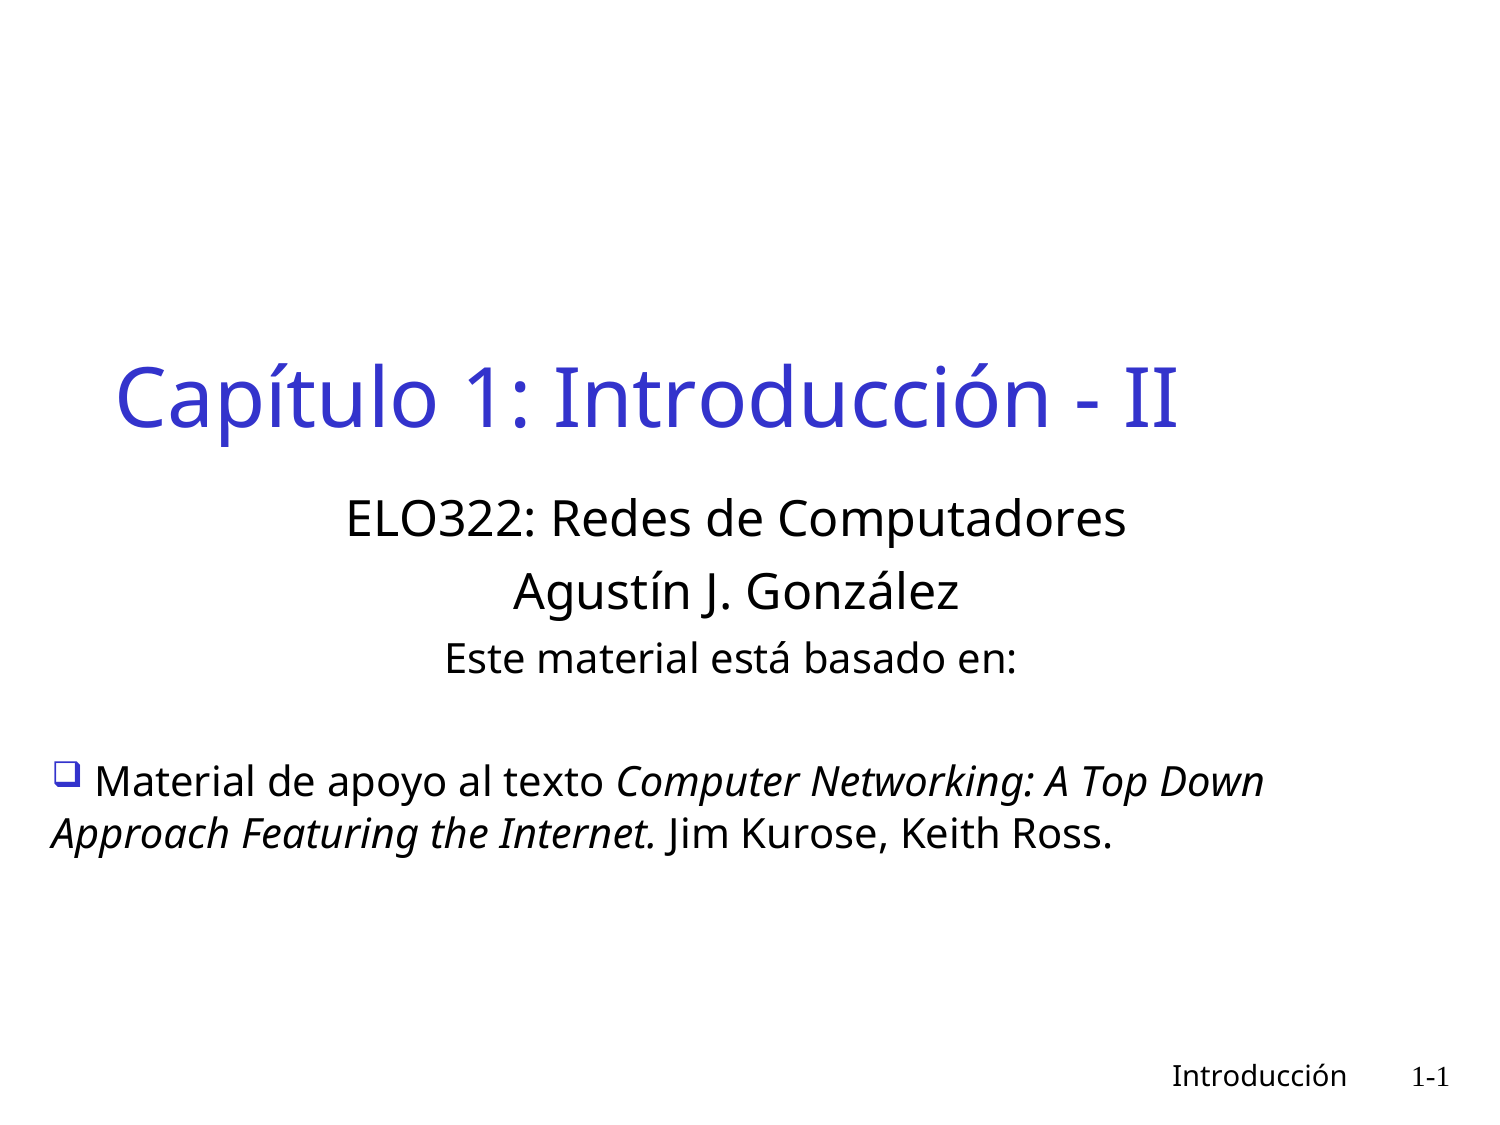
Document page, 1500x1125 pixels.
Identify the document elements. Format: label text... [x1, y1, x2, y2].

text_box Introducción [887, 1050, 1362, 1125]
text_box ELO322: Redes de Computadores Agustín J. González Este material está basado en: Material de apoyo al texto Computer Networking: A Top Down Approach Featuring the Internet. Jim Kurose, Keith Ross. [36, 479, 1437, 1038]
title Capítulo 1: Introducción - II [99, 274, 1375, 479]
text_box 1-<number> [1362, 1050, 1466, 1125]
